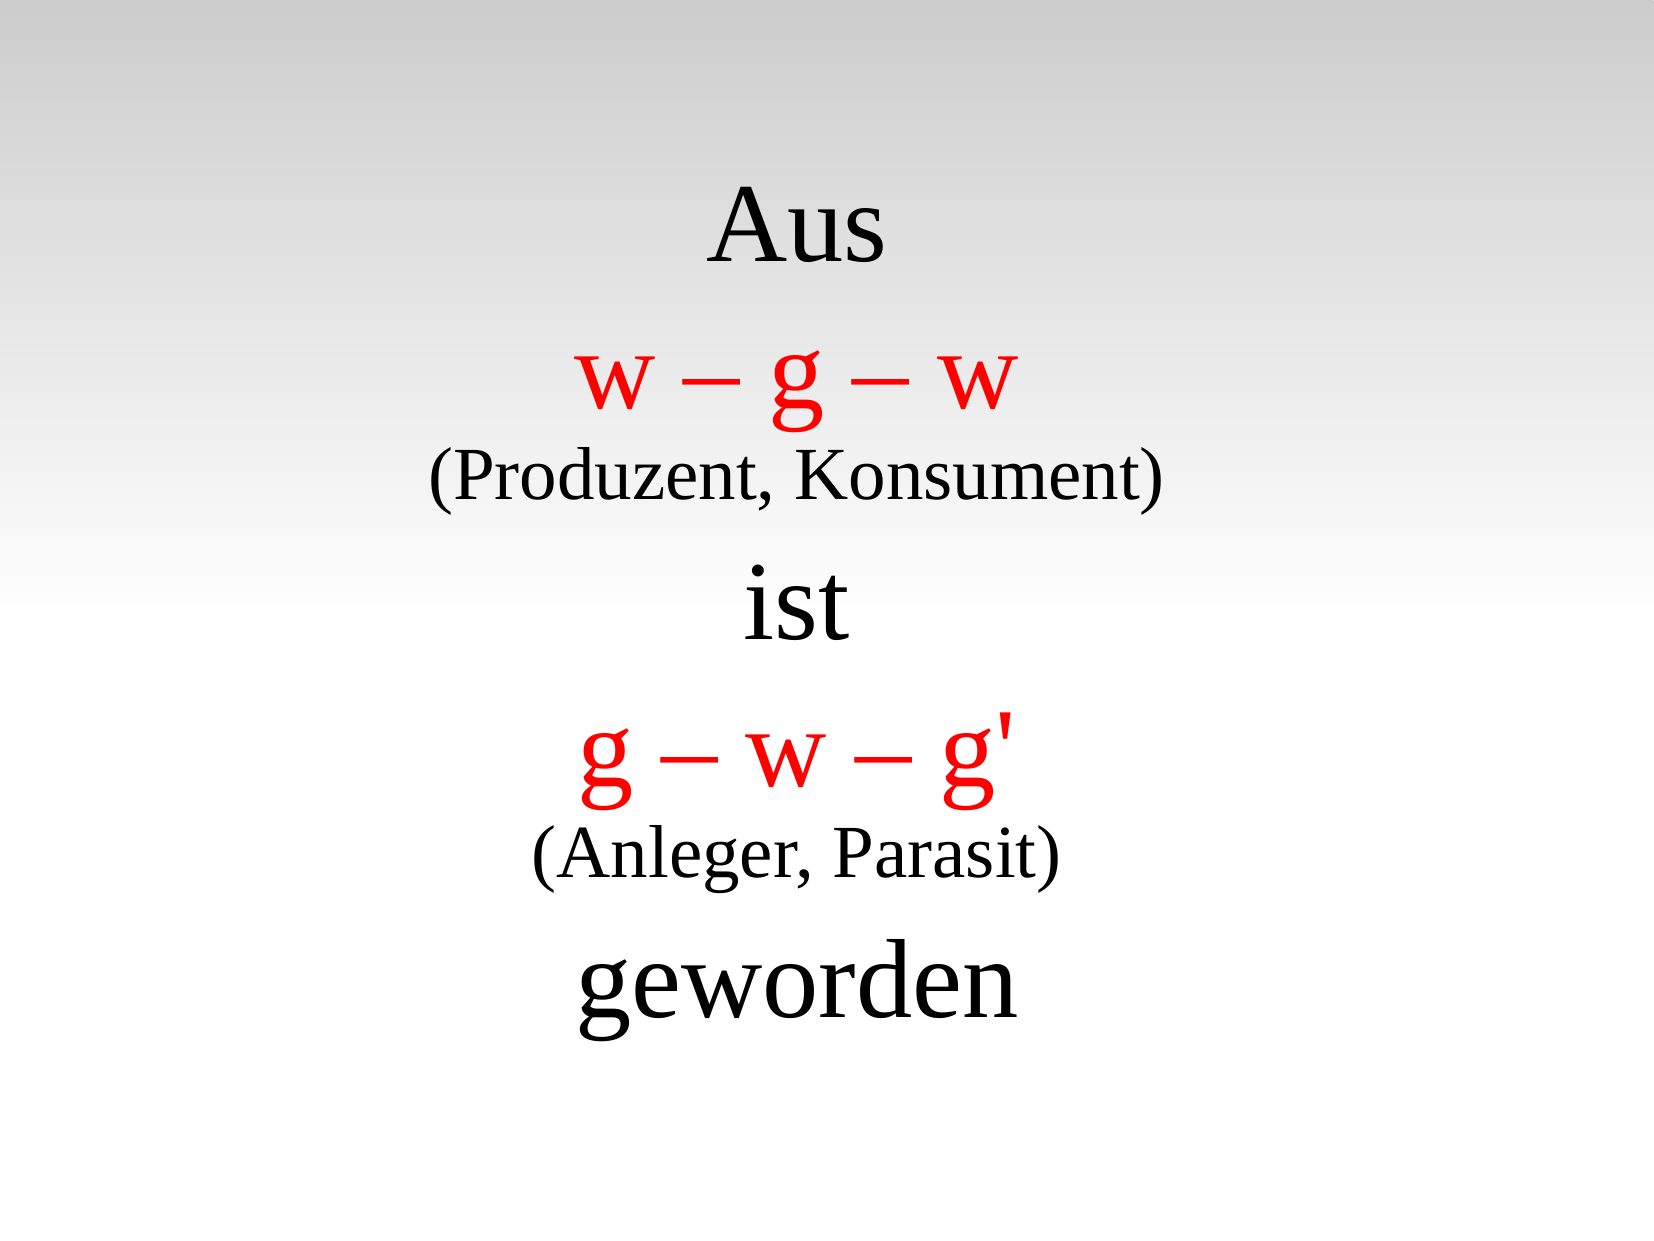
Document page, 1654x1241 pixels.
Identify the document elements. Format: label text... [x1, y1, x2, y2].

text_box Aus w – g – w (Produzent, Konsument) ist g – w – g' (Anleger, Parasit) geworden [413, 153, 1211, 1049]
